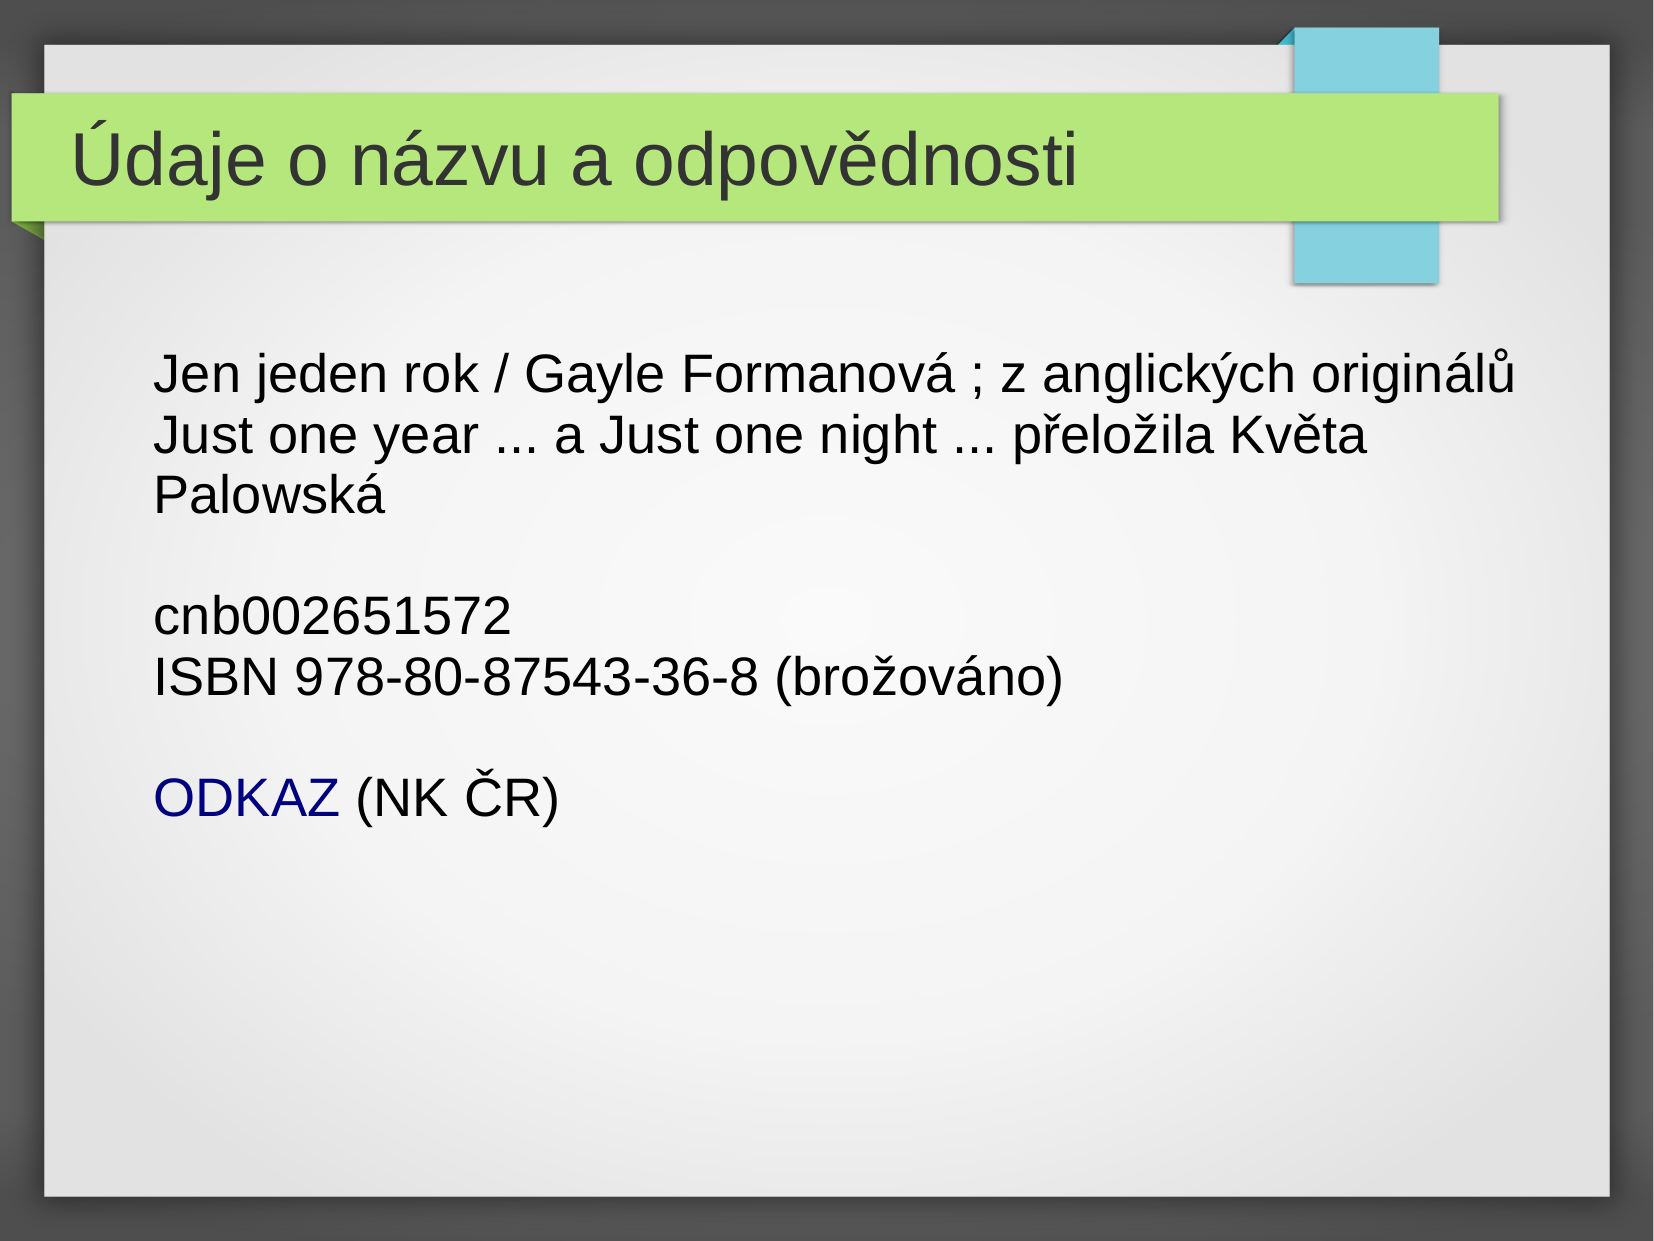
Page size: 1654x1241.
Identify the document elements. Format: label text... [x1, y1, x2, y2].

list Jen jeden rok / Gayle Formanová ; z anglických originálů Just one year ... a Just one night ... přeložila Květa Palowská cnb002651572 ISBN 978-80-87543-36-8 (brožováno) ODKAZ (NK ČR) [82, 343, 1538, 1063]
picture [0, 0, 1654, 1241]
title Údaje o názvu a odpovědnosti [70, 106, 1229, 213]
